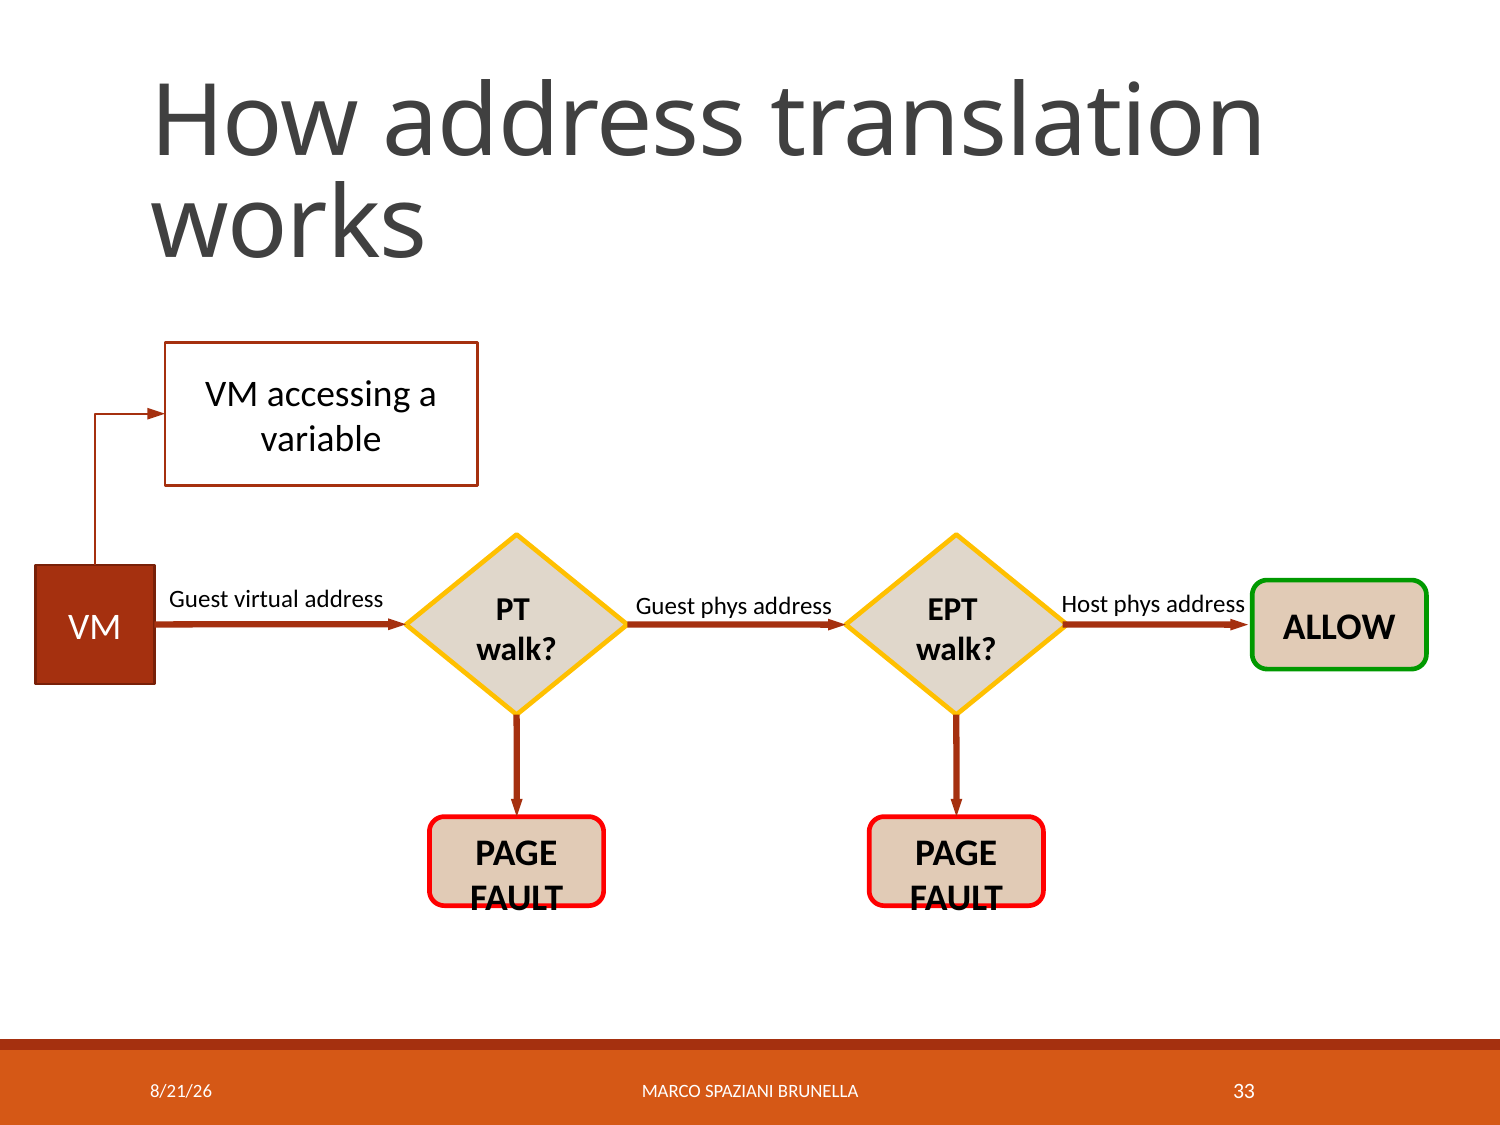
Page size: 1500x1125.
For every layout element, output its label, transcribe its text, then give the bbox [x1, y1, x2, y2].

text_box Marco Spaziani Brunella [453, 1059, 1047, 1120]
text_box VM accessing a variable [165, 342, 477, 485]
text_box PAGE FAULT [429, 816, 604, 906]
text_box PAGE FAULT [869, 816, 1044, 906]
text_box How address translation works [135, 47, 1373, 285]
text_box ALLOW [1252, 580, 1427, 670]
text_box Guest phys address [621, 582, 873, 627]
text_box PT walk? [406, 534, 625, 714]
text_box Guest virtual address [154, 576, 406, 620]
text_box 11/23/2019 [135, 1059, 440, 1120]
text_box [1218, 1059, 1380, 1120]
text_box VM [35, 565, 154, 684]
text_box Host phys address [1047, 580, 1299, 625]
text_box EPT walk? [848, 534, 1063, 714]
